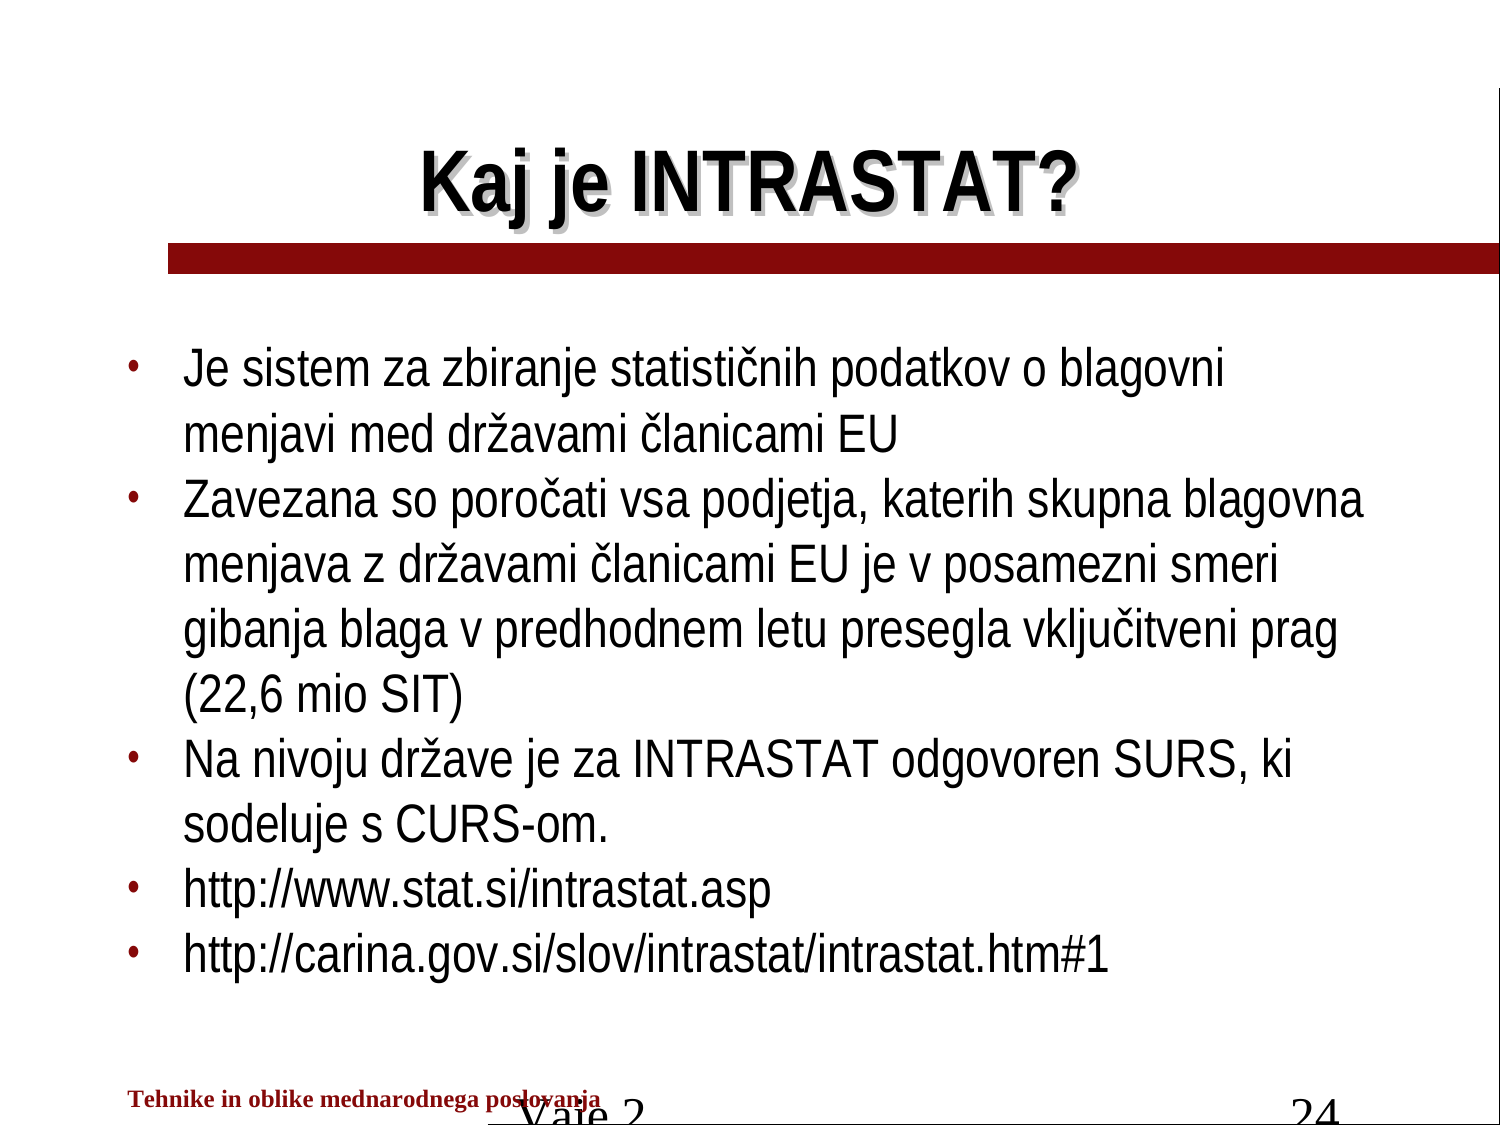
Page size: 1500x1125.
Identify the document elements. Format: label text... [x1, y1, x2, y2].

title Kaj je INTRASTAT? [112, 101, 1388, 252]
list Je sistem za zbiranje statističnih podatkov o blagovni menjavi med državami članicami EU Zavezana so poročati vsa podjetja, katerih skupna blagovna menjava z državami članicami EU je v posamezni smeri gibanja blaga v predhodnem letu presegla vključitveni prag (22,6 mio SIT) Na nivoju države je za INTRASTAT odgovoren SURS, ki sodeluje s CURS-om. http://www.stat.si/intrastat.asp http://carina.gov.si/slov/intrastat/intrastat.htm#1 [112, 324, 1388, 1001]
